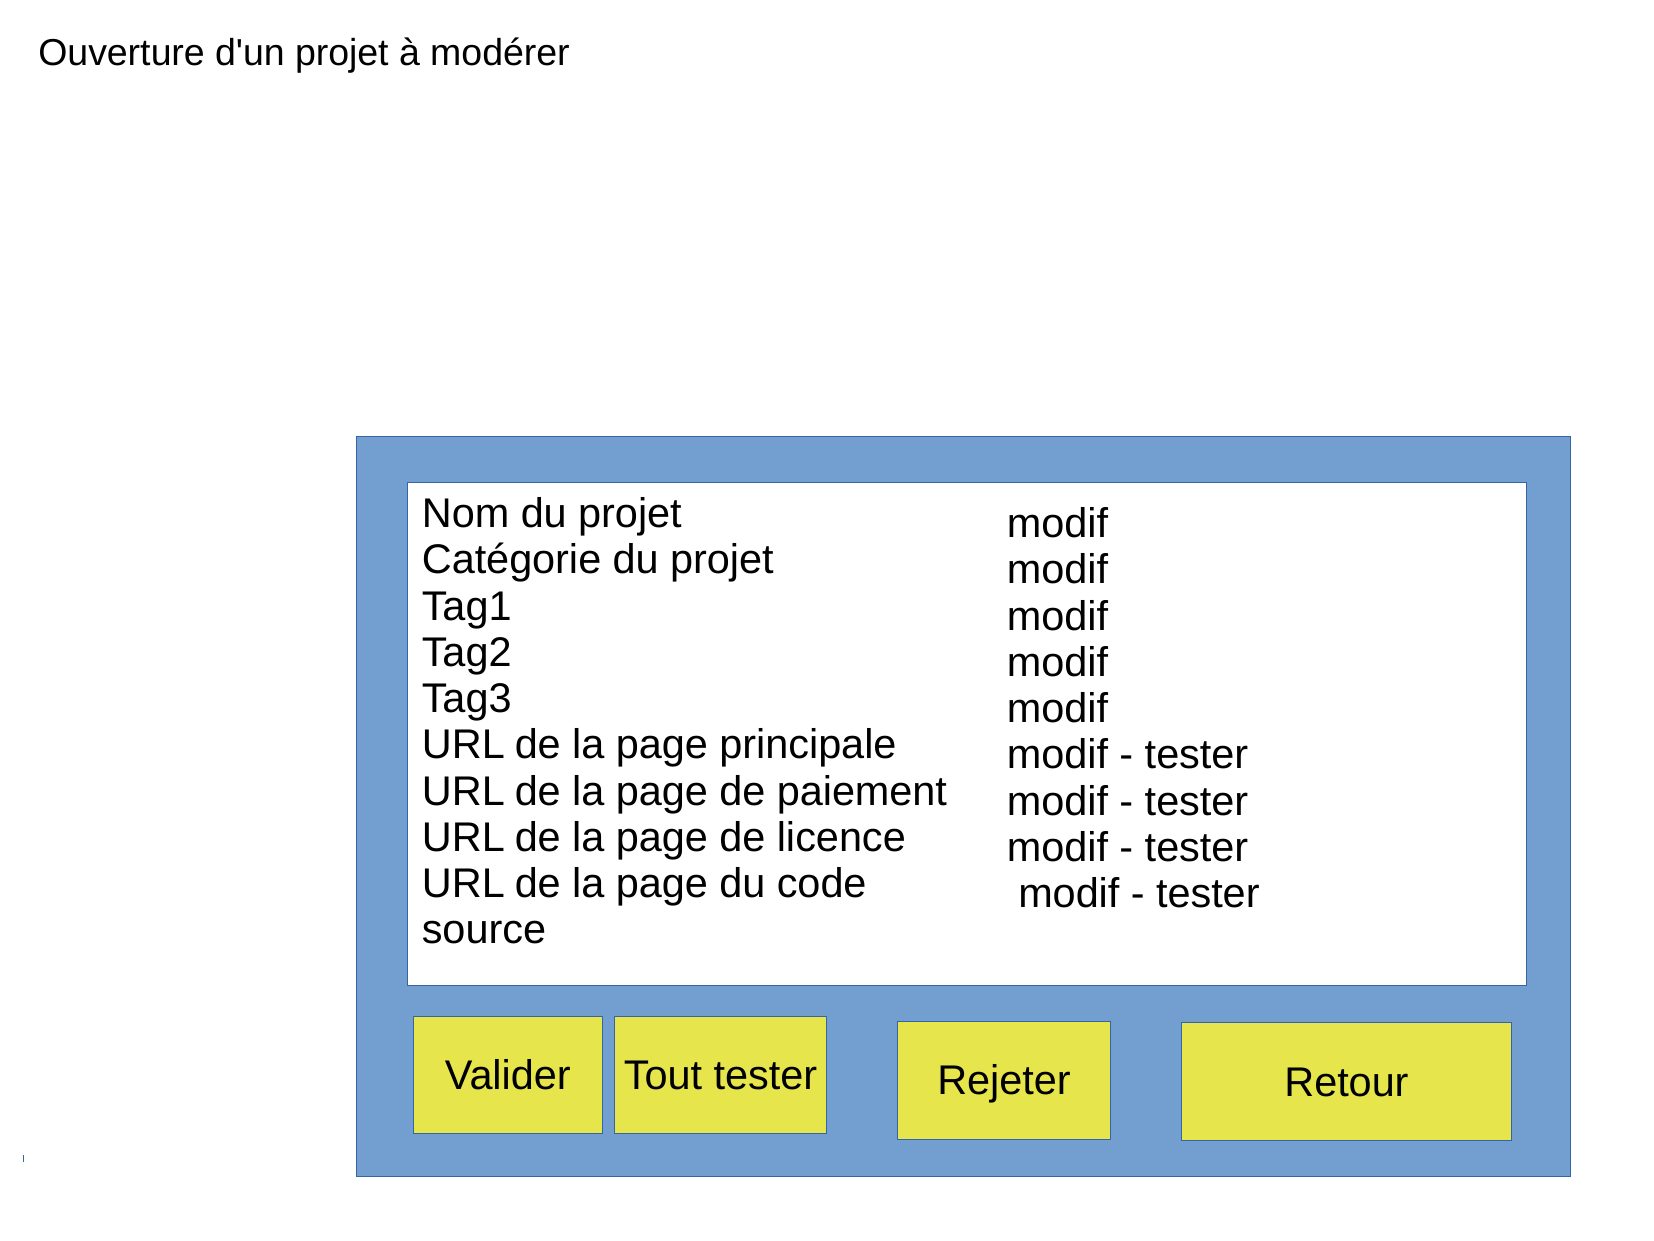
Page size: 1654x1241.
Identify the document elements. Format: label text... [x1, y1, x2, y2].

text_box Tout tester [614, 1016, 827, 1134]
text_box modif modif modif modif modif modif - tester modif - tester modif - tester modif - tester [992, 492, 1527, 999]
text_box [356, 436, 1571, 1177]
text_box Nom du projet Catégorie du projet Tag1 Tag2 Tag3 URL de la page principale URL de la page de paiement URL de la page de licence URL de la page du code source [407, 482, 1005, 989]
text_box Valider [413, 1016, 603, 1134]
text_box Ouverture d'un projet à modérer [23, 23, 1323, 81]
text_box Retour [1181, 1022, 1512, 1141]
text_box Rejeter [897, 1021, 1111, 1140]
